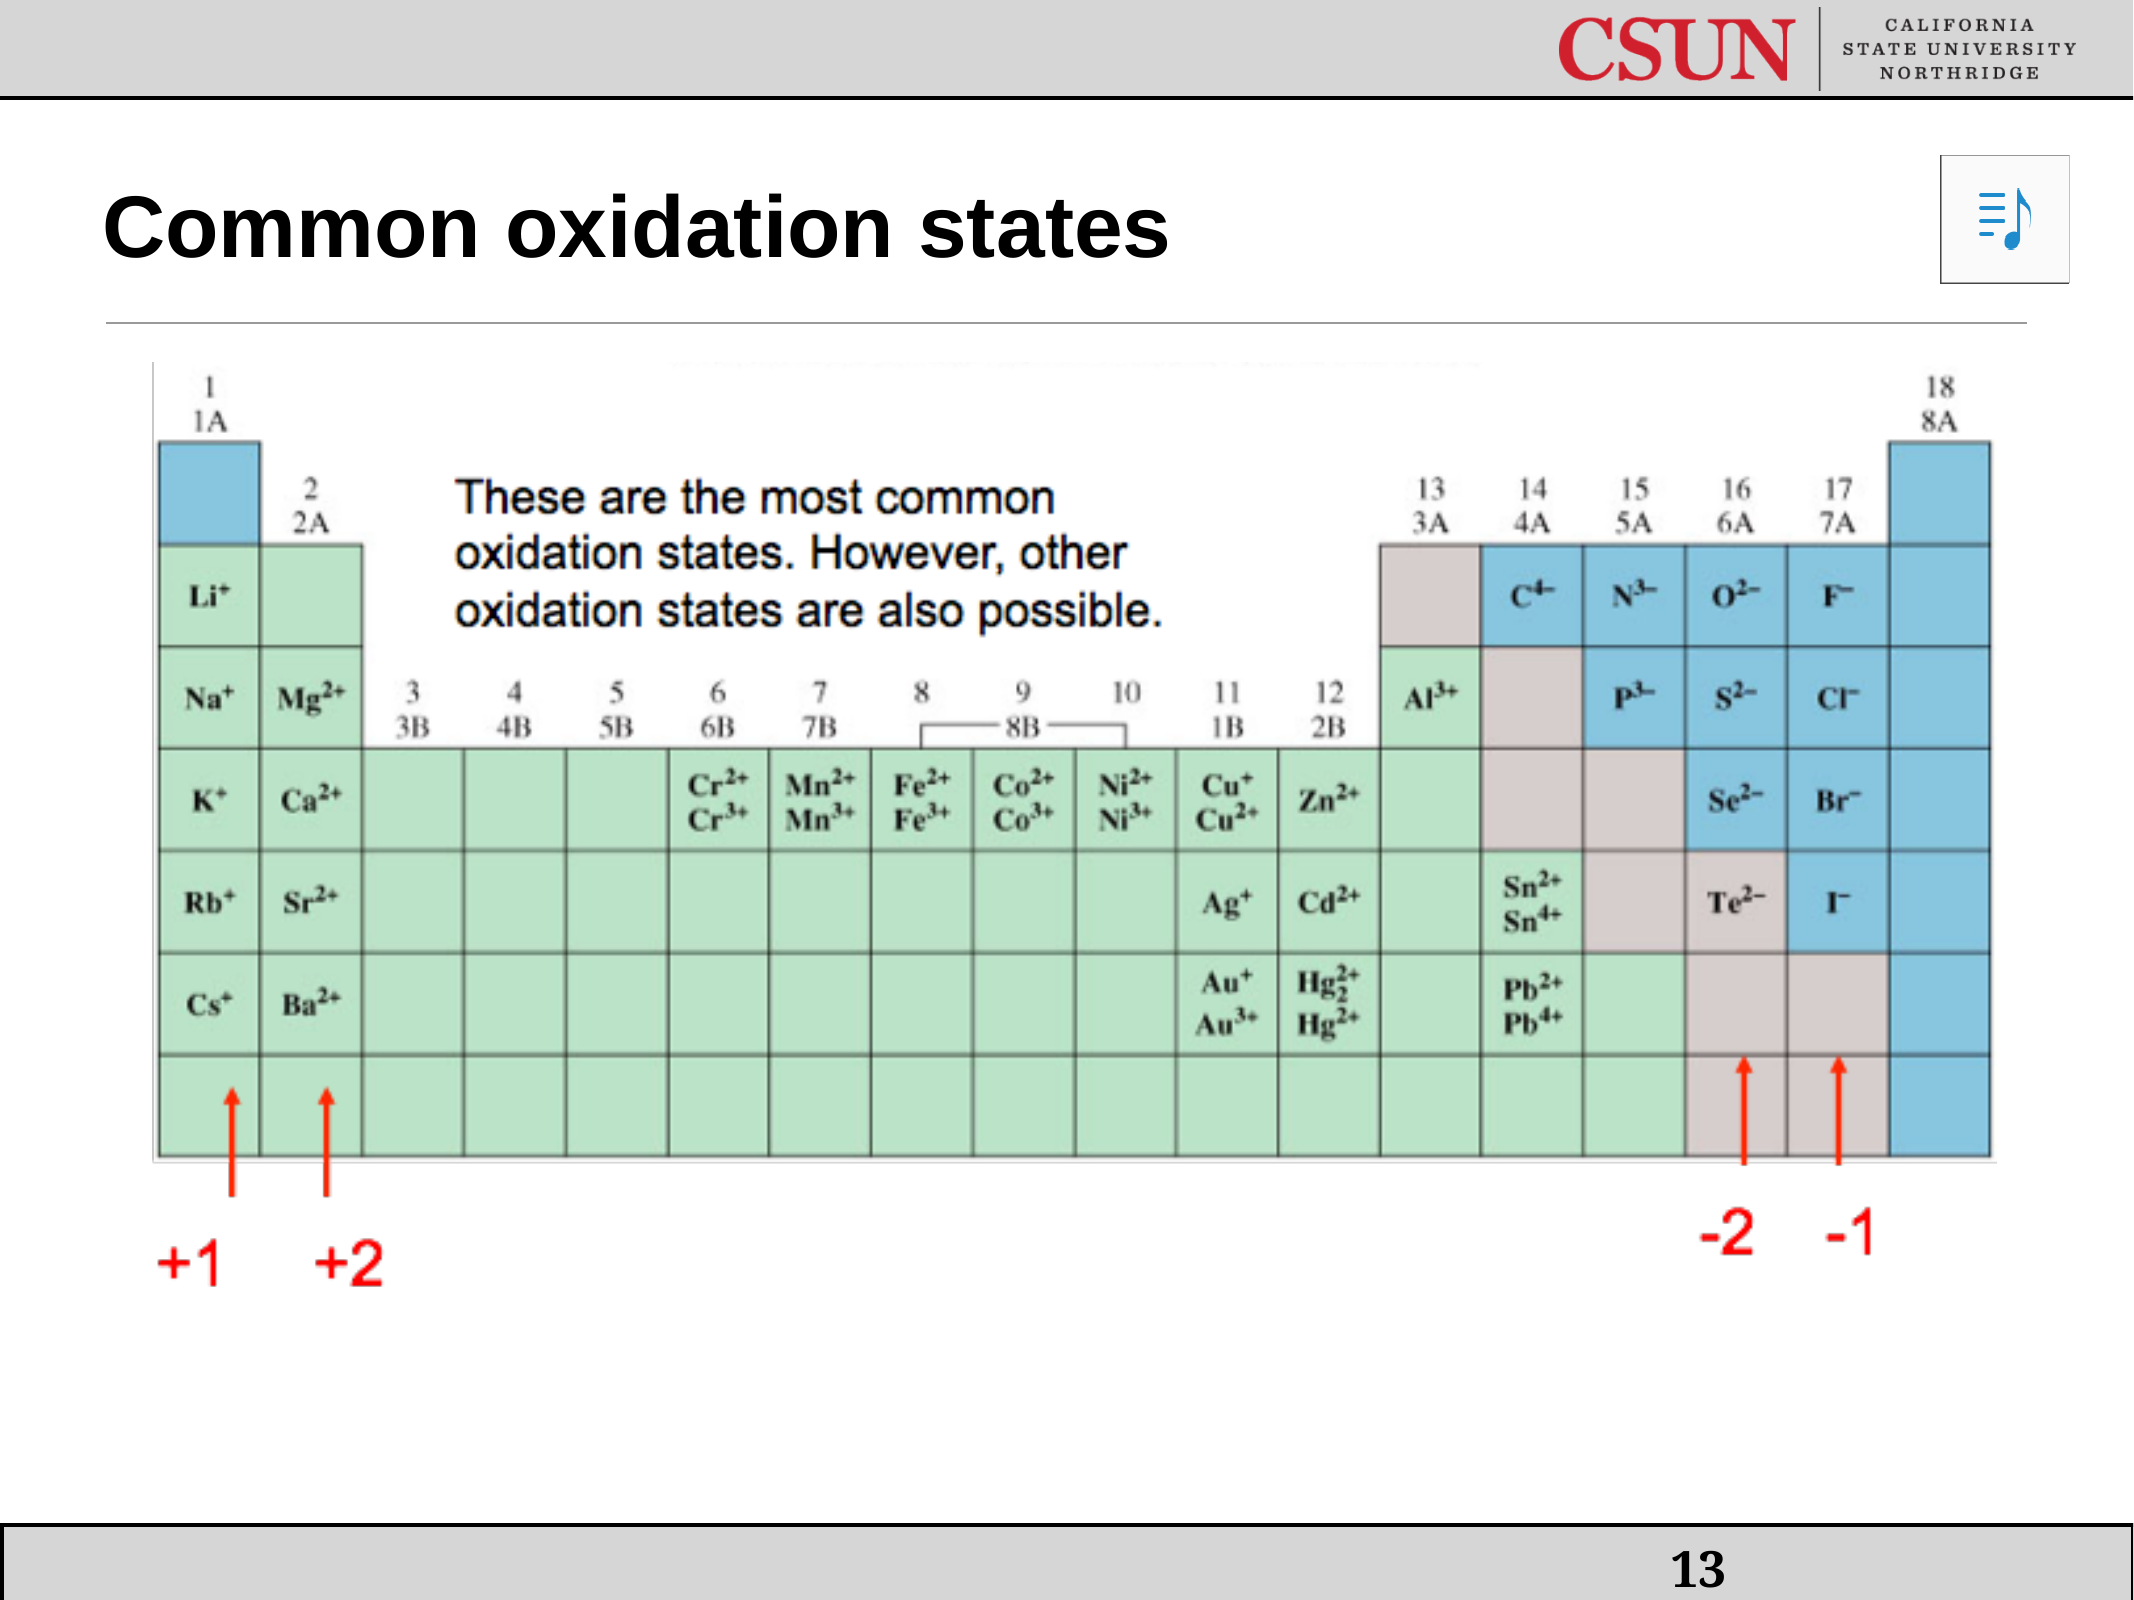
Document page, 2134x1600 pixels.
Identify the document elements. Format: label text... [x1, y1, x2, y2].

title Common oxidation states [93, 104, 2040, 284]
picture [138, 362, 1997, 1308]
text_box [1939, 154, 2071, 286]
picture [1559, 7, 2076, 91]
